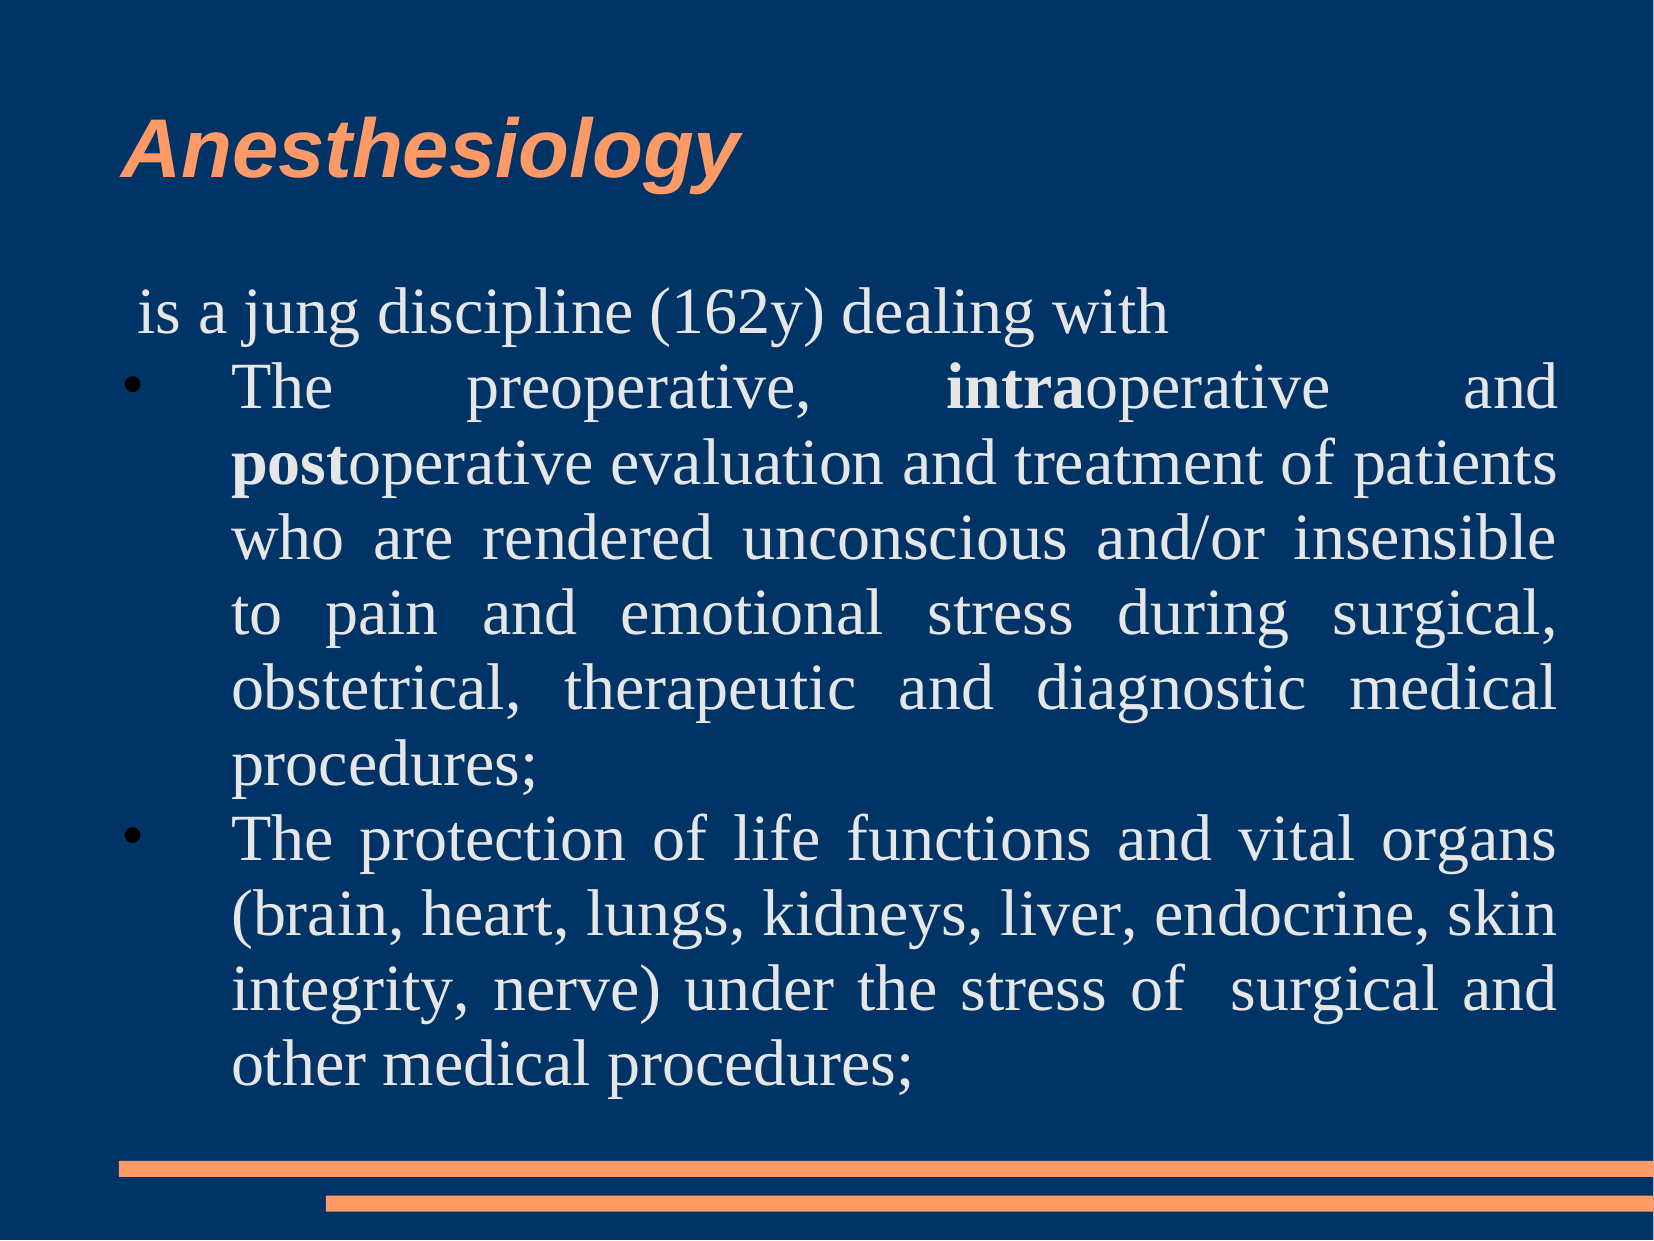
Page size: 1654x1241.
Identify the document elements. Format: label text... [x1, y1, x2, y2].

title Anesthesiology [121, 53, 1533, 246]
list is a jung discipline (162y) dealing with The preoperative, intraoperative and postoperative evaluation and treatment of patients who are rendered unconscious and/or insensible to pain and emotional stress during surgical, obstetrical, therapeutic and diagnostic medical procedures; The protection of life functions and vital organs (brain, heart, lungs, kidneys, liver, endocrine, skin integrity, nerve) under the stress of surgical and other medical procedures; [121, 273, 1560, 1110]
